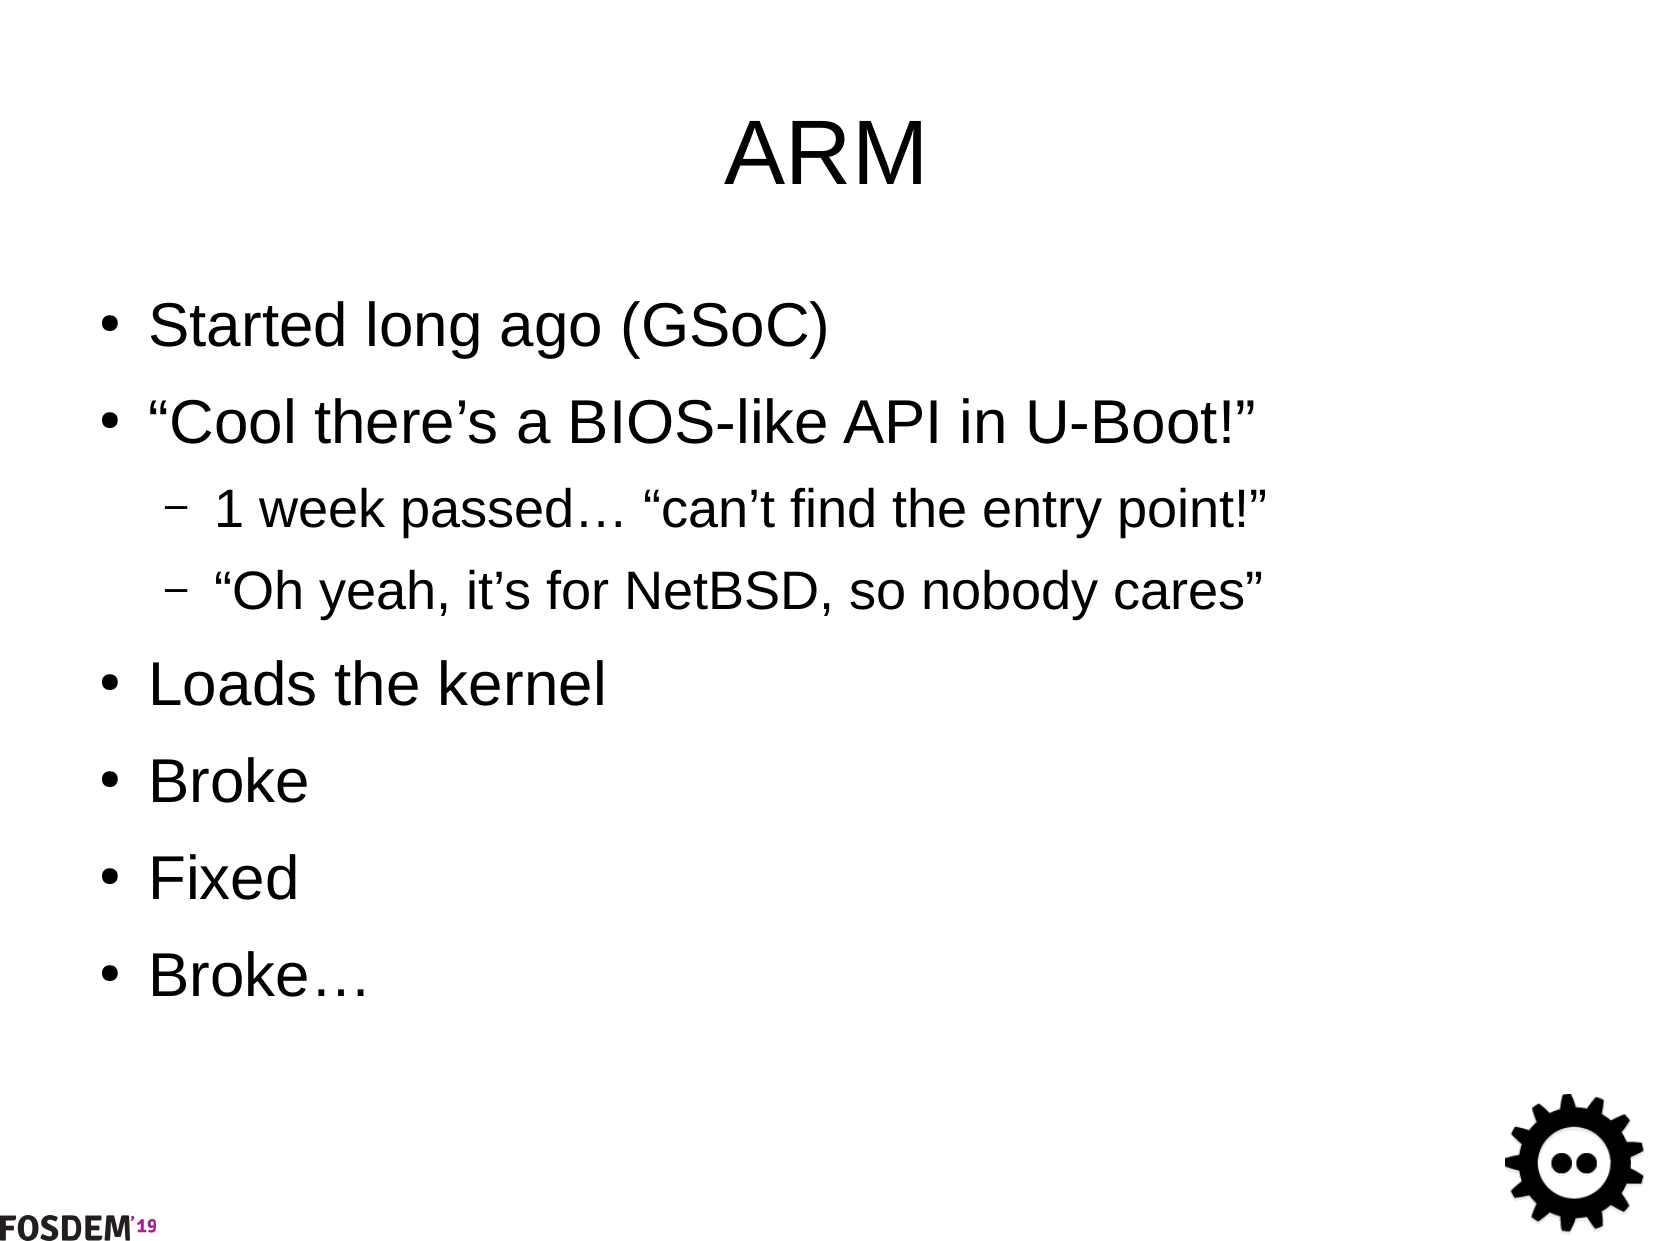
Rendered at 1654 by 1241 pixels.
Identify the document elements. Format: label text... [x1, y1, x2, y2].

picture [0, 1215, 156, 1241]
picture [1505, 1094, 1648, 1235]
title ARM [82, 49, 1571, 257]
list Started long ago (GSoC) “Cool there’s a BIOS-like API in U-Boot!” 1 week passed… “can’t find the entry point!” “Oh yeah, it’s for NetBSD, so nobody cares” Loads the kernel Broke Fixed Broke… [82, 290, 1571, 1010]
